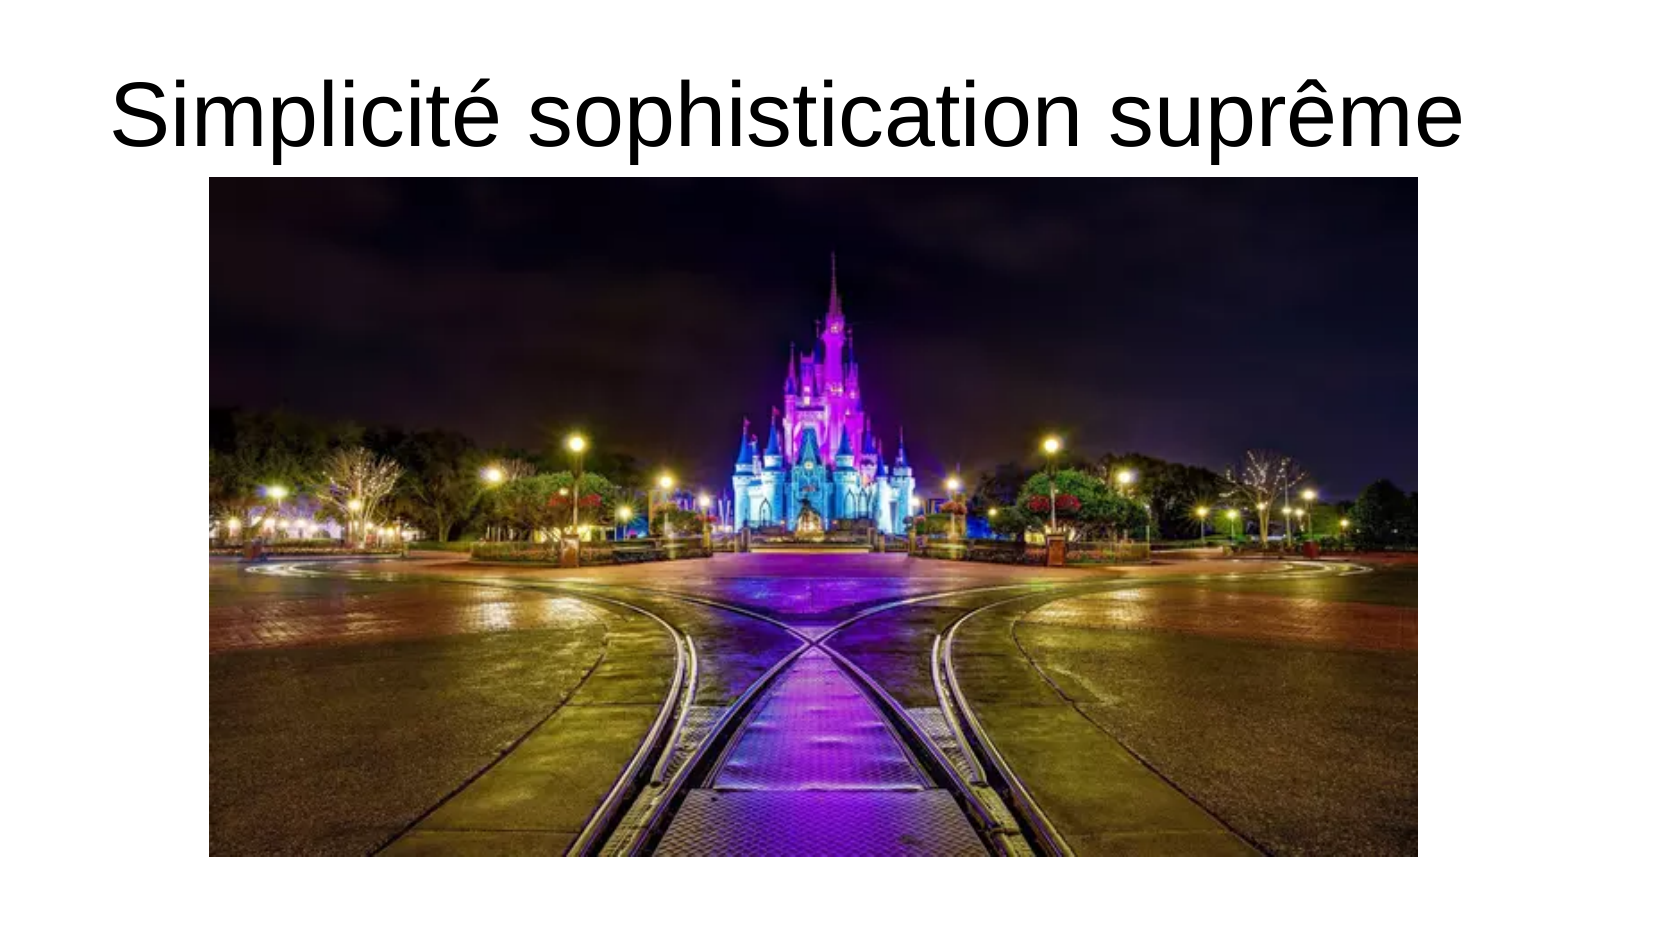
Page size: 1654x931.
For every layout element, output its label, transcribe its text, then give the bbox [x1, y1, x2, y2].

picture [209, 177, 1418, 857]
title Simplicité sophistication suprême [82, 37, 1571, 193]
